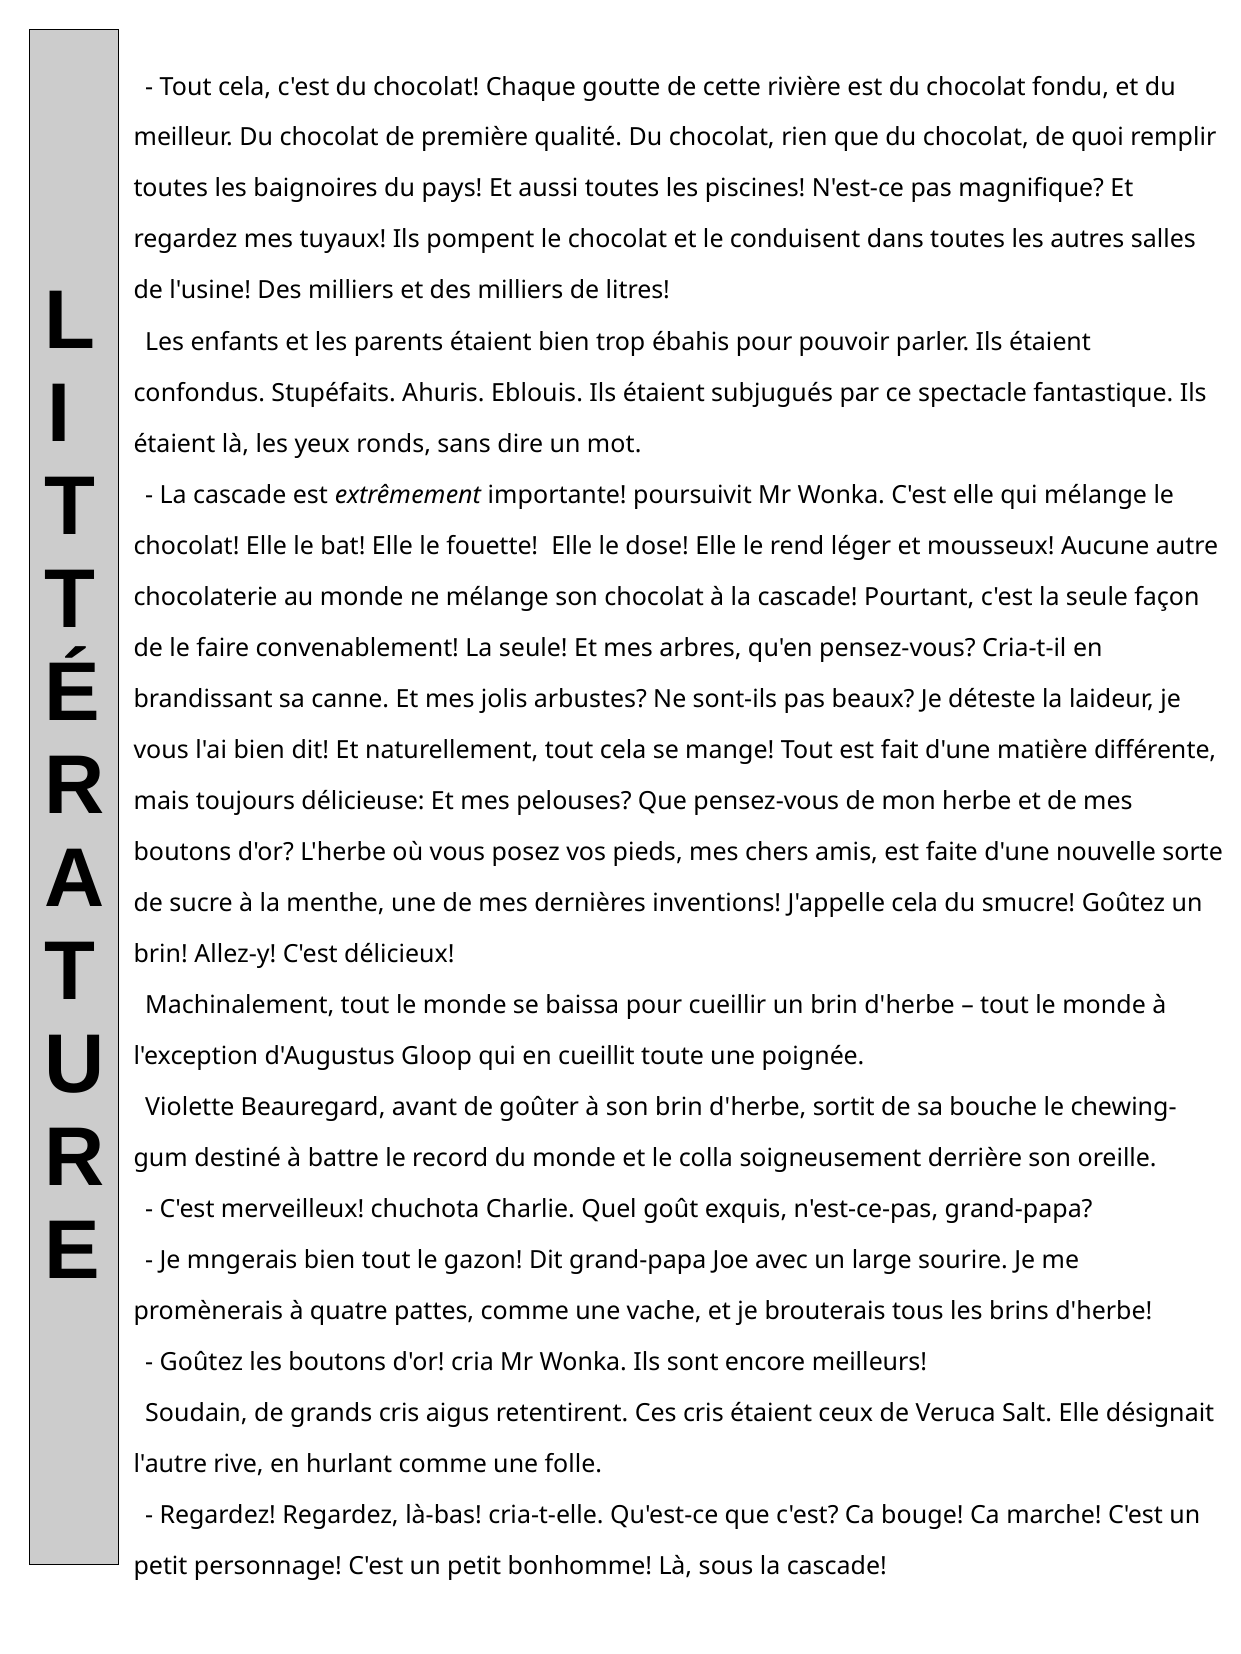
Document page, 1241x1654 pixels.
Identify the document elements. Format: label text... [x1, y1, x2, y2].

text_box LITTÉRATURE [29, 265, 89, 1304]
text_box - Tout cela, c'est du chocolat! Chaque goutte de cette rivière est du chocolat fondu, et du meilleur. Du chocolat de première qualité. Du chocolat, rien que du chocolat, de quoi remplir toutes les baignoires du pays! Et aussi toutes les piscines! N'est-ce pas magnifique? Et regardez mes tuyaux! Ils pompent le chocolat et le conduisent dans toutes les autres salles de l'usine! Des milliers et des milliers de litres! Les enfants et les parents étaient bien trop ébahis pour pouvoir parler. Ils étaient confondus. Stupéfaits. Ahuris. Eblouis. Ils étaient subjugués par ce spectacle fantastique. Ils étaient là, les yeux ronds, sans dire un mot. - La cascade est extrêmement importante! poursuivit Mr Wonka. C'est elle qui mélange le chocolat! Elle le bat! Elle le fouette! Elle le dose! Elle le rend léger et mousseux! Aucune autre chocolaterie au monde ne mélange son chocolat à la cascade! Pourtant, c'est la seule façon de le faire convenablement! La seule! Et mes arbres, qu'en pensez-vous? Cria-t-il en brandissant sa canne. Et mes jolis arbustes? Ne sont-ils pas beaux? Je déteste la laideur, je vous l'ai bien dit! Et naturellement, tout cela se mange! Tout est fait d'une matière différente, mais toujours délicieuse: Et mes pelouses? Que pensez-vous de mon herbe et de mes boutons d'or? L'herbe où vous posez vos pieds, mes chers amis, est faite d'une nouvelle sorte de sucre à la menthe, une de mes dernières inventions! J'appelle cela du smucre! Goûtez un brin! Allez-y! C'est délicieux! Machinalement, tout le monde se baissa pour cueillir un brin d'herbe – tout le monde à l'exception d'Augustus Gloop qui en cueillit toute une poignée. Violette Beauregard, avant de goûter à son brin d'herbe, sortit de sa bouche le chewing-gum destiné à battre le record du monde et le colla soigneusement derrière son oreille. - C'est merveilleux! chuchota Charlie. Quel goût exquis, n'est-ce-pas, grand-papa? - Je mngerais bien tout le gazon! Dit grand-papa Joe avec un large sourire. Je me promènerais à quatre pattes, comme une vache, et je brouterais tous les brins d'herbe! - Goûtez les boutons d'or! cria Mr Wonka. Ils sont encore meilleurs! Soudain, de grands cris aigus retentirent. Ces cris étaient ceux de Veruca Salt. Elle désignait l'autre rive, en hurlant comme une folle. - Regardez! Regardez, là-bas! cria-t-elle. Qu'est-ce que c'est? Ca bouge! Ca marche! C'est un petit personnage! C'est un petit bonhomme! Là, sous la cascade! [118, 29, 1241, 1654]
text_box [29, 29, 118, 1565]
